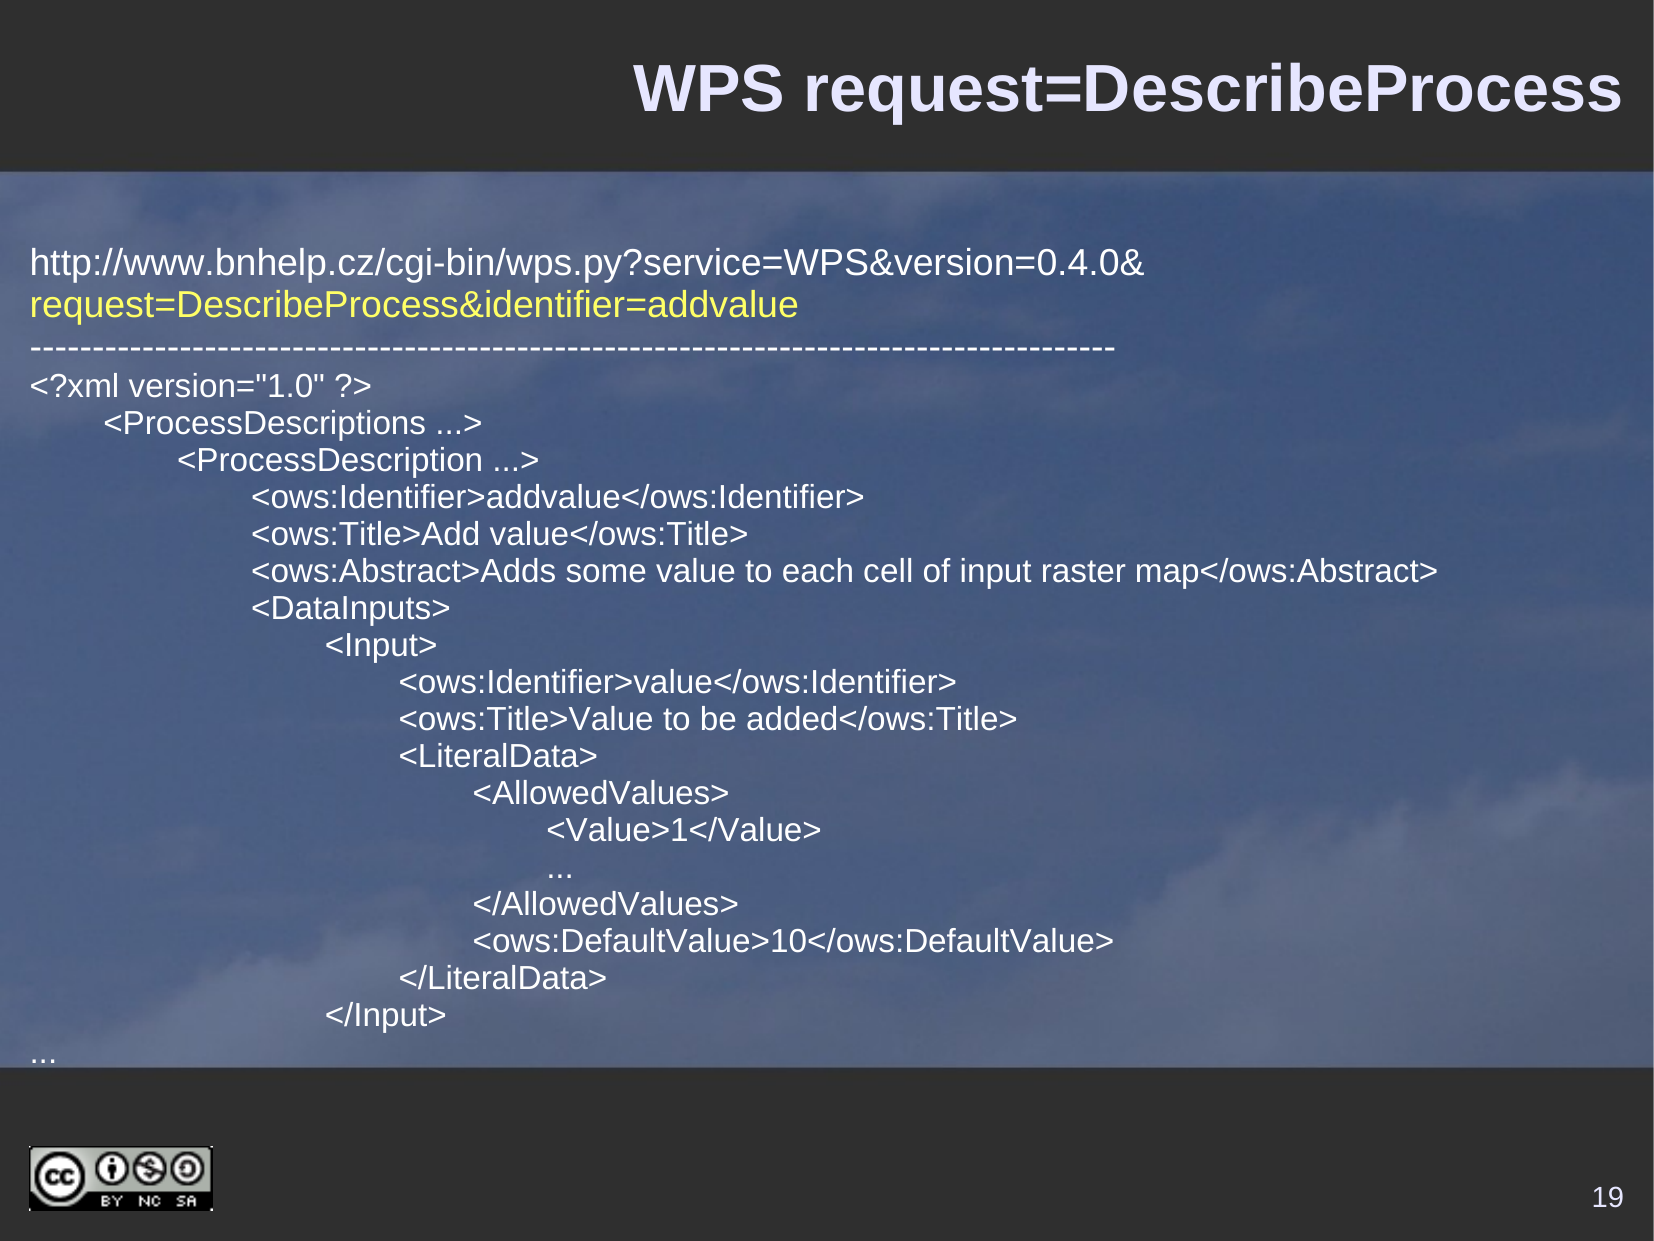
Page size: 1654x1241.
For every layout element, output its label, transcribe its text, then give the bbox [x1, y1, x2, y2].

subtitle http://www.bnhelp.cz/cgi-bin/wps.py?service=WPS&version=0.4.0& request=DescribeProcess&identifier=addvalue --------------------------------------------------------------------------------------- <?xml version="1.0" ?> <ProcessDescriptions ...> <ProcessDescription ...> <ows:Identifier>addvalue</ows:Identifier> <ows:Title>Add value</ows:Title> <ows:Abstract>Adds some value to each cell of input raster map</ows:Abstract> <DataInputs> <Input> <ows:Identifier>value</ows:Identifier> <ows:Title>Value to be added</ows:Title> <LiteralData> <AllowedValues> <Value>1</Value> ... </AllowedValues> <ows:DefaultValue>10</ows:DefaultValue> </LiteralData> </Input> ... [29, 177, 1625, 1135]
title WPS request=DescribeProcess [29, 29, 1625, 148]
picture [0, 0, 1654, 1241]
